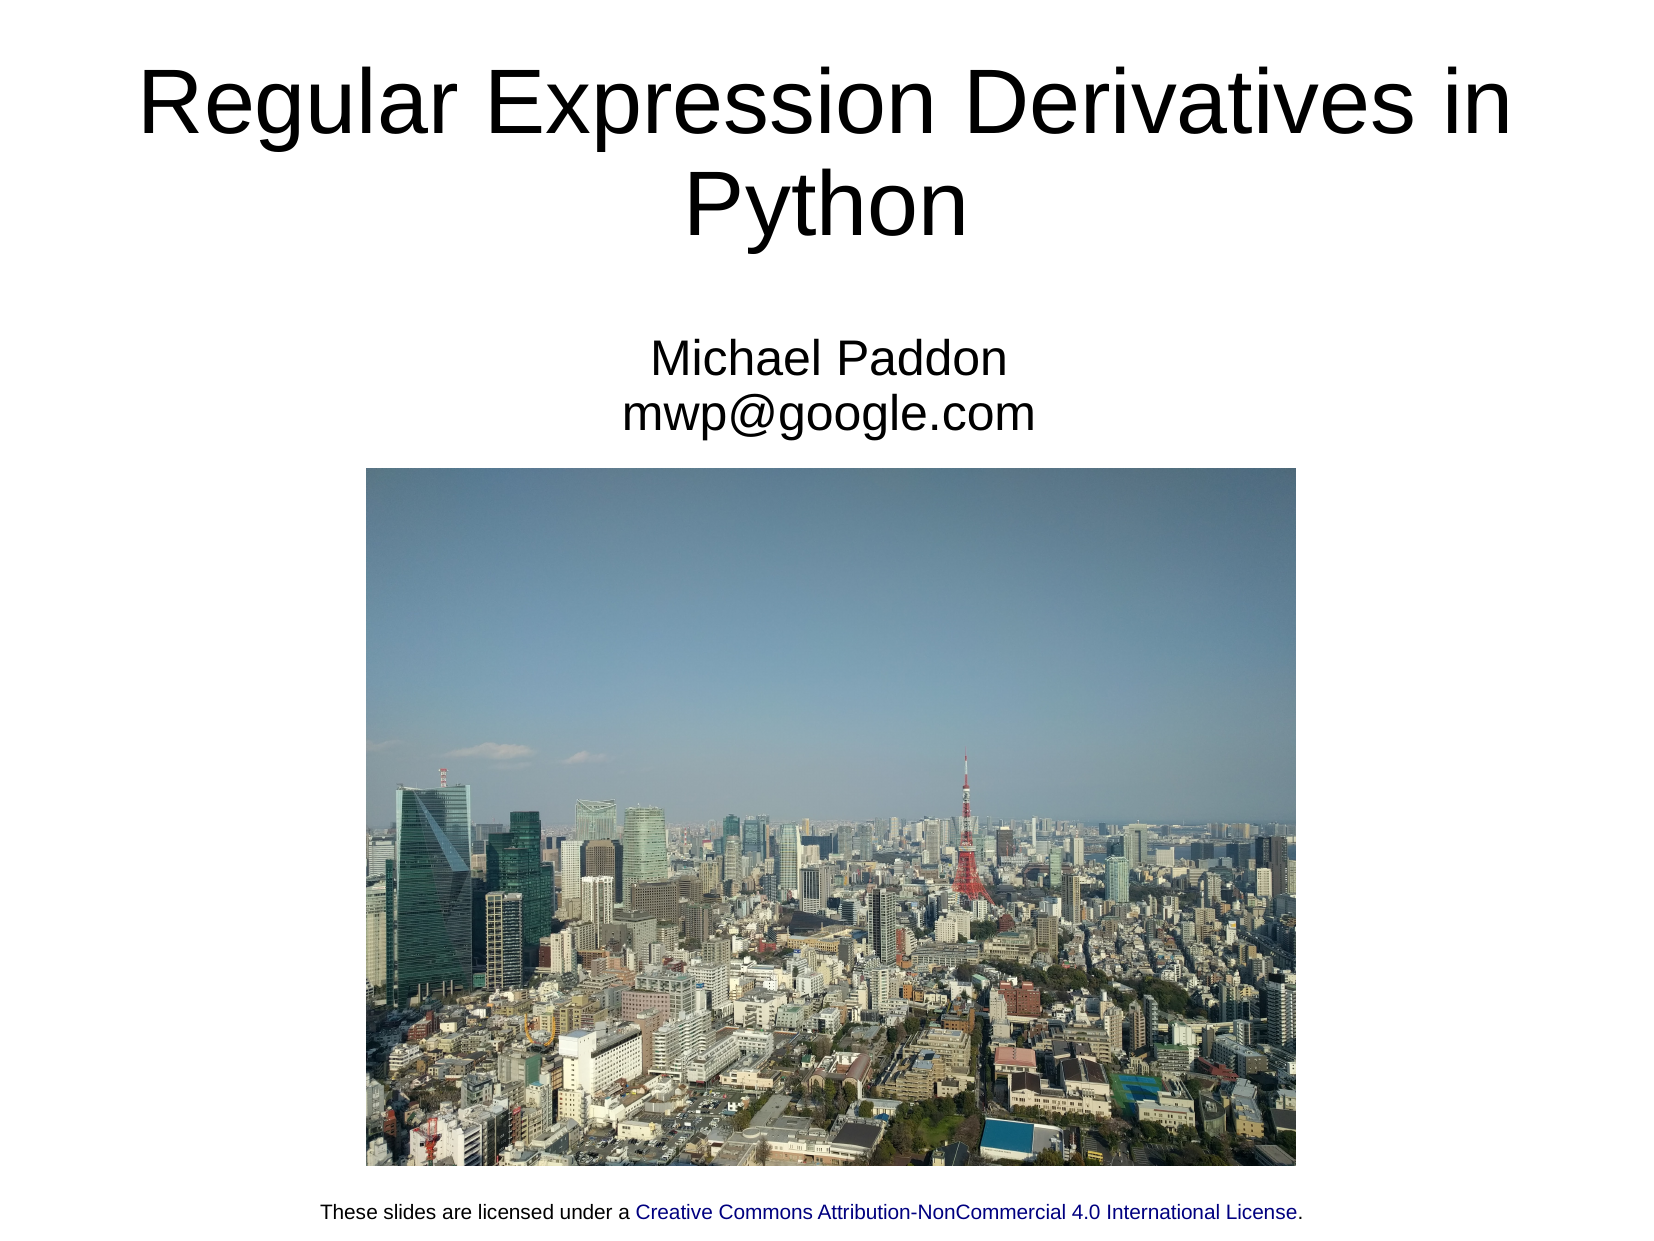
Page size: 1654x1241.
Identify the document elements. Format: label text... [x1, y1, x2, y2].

picture [366, 468, 1296, 1166]
title Regular Expression Derivatives in Python [82, 49, 1571, 257]
text_box Michael Paddon mwp@google.com [607, 322, 1052, 449]
text_box These slides are licensed under a Creative Commons Attribution-NonCommercial 4.0 International License. [305, 1192, 1335, 1237]
